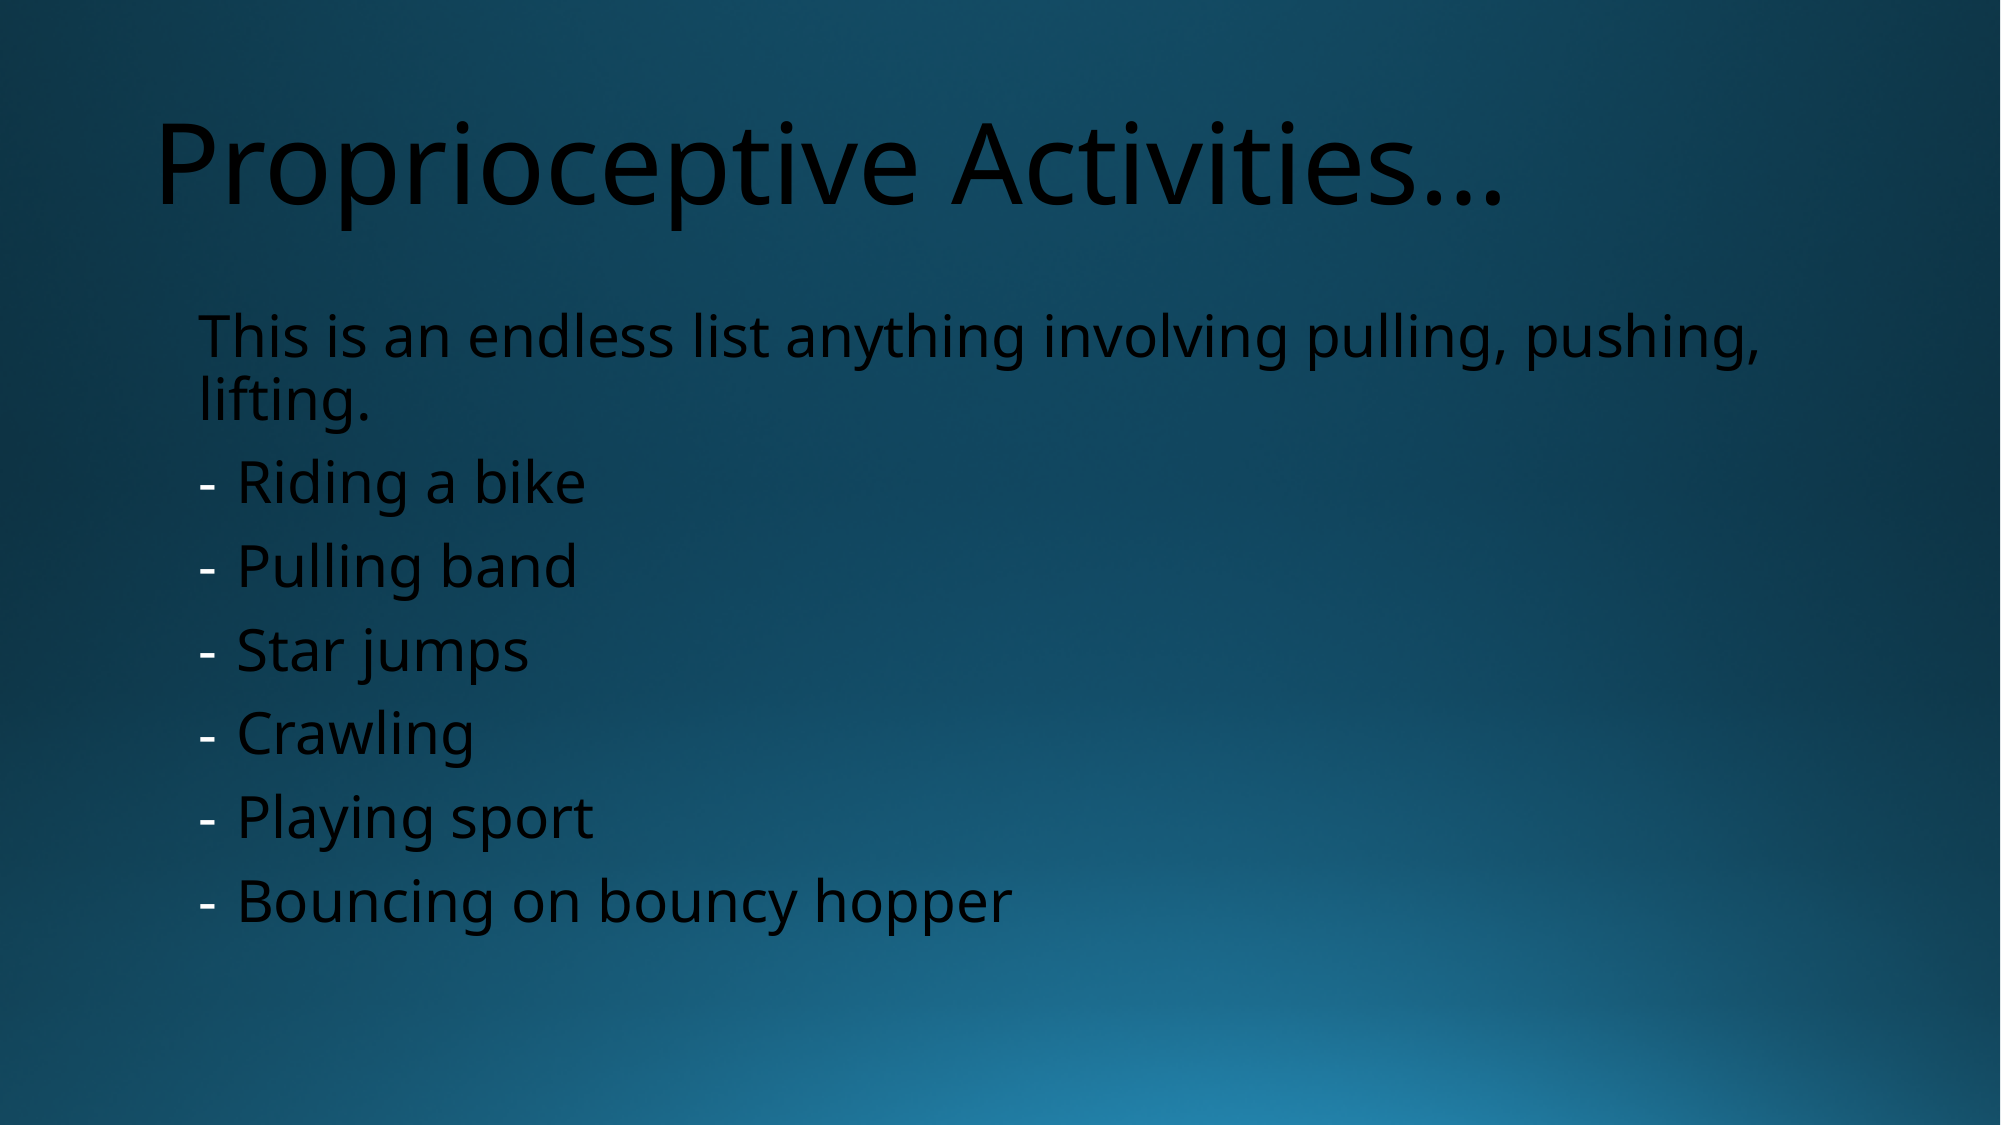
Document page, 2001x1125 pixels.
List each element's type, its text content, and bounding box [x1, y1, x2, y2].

list This is an endless list anything involving pulling, pushing, lifting. Riding a bike Pulling band Star jumps Crawling Playing sport Bouncing on bouncy hopper [183, 299, 1863, 1014]
title Proprioceptive Activities… [137, 59, 1863, 278]
